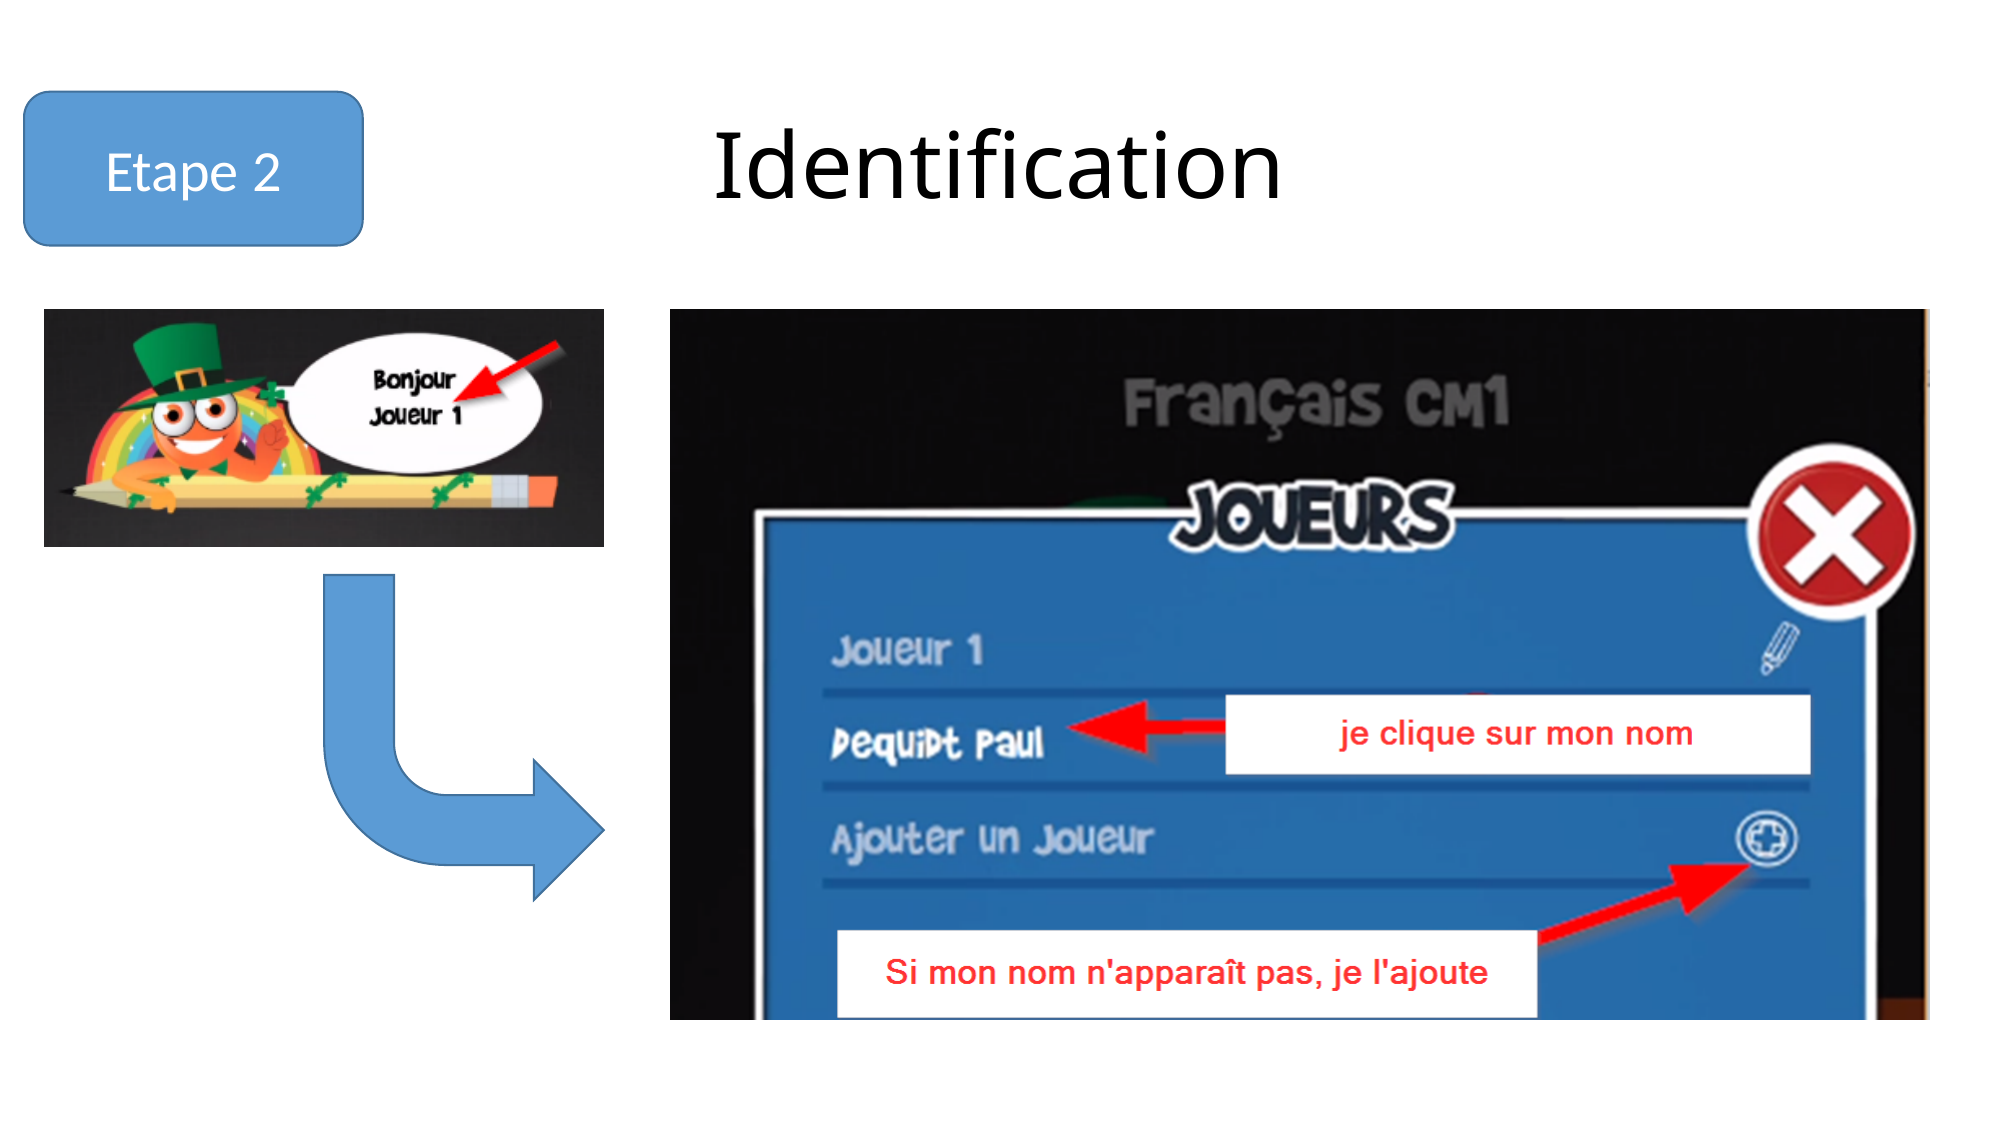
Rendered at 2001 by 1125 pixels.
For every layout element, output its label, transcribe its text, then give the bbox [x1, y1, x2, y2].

picture [44, 309, 604, 547]
text_box Etape 2 [24, 91, 363, 246]
title Identification [137, 59, 1863, 278]
text_box [324, 575, 604, 900]
picture [670, 309, 1930, 1020]
